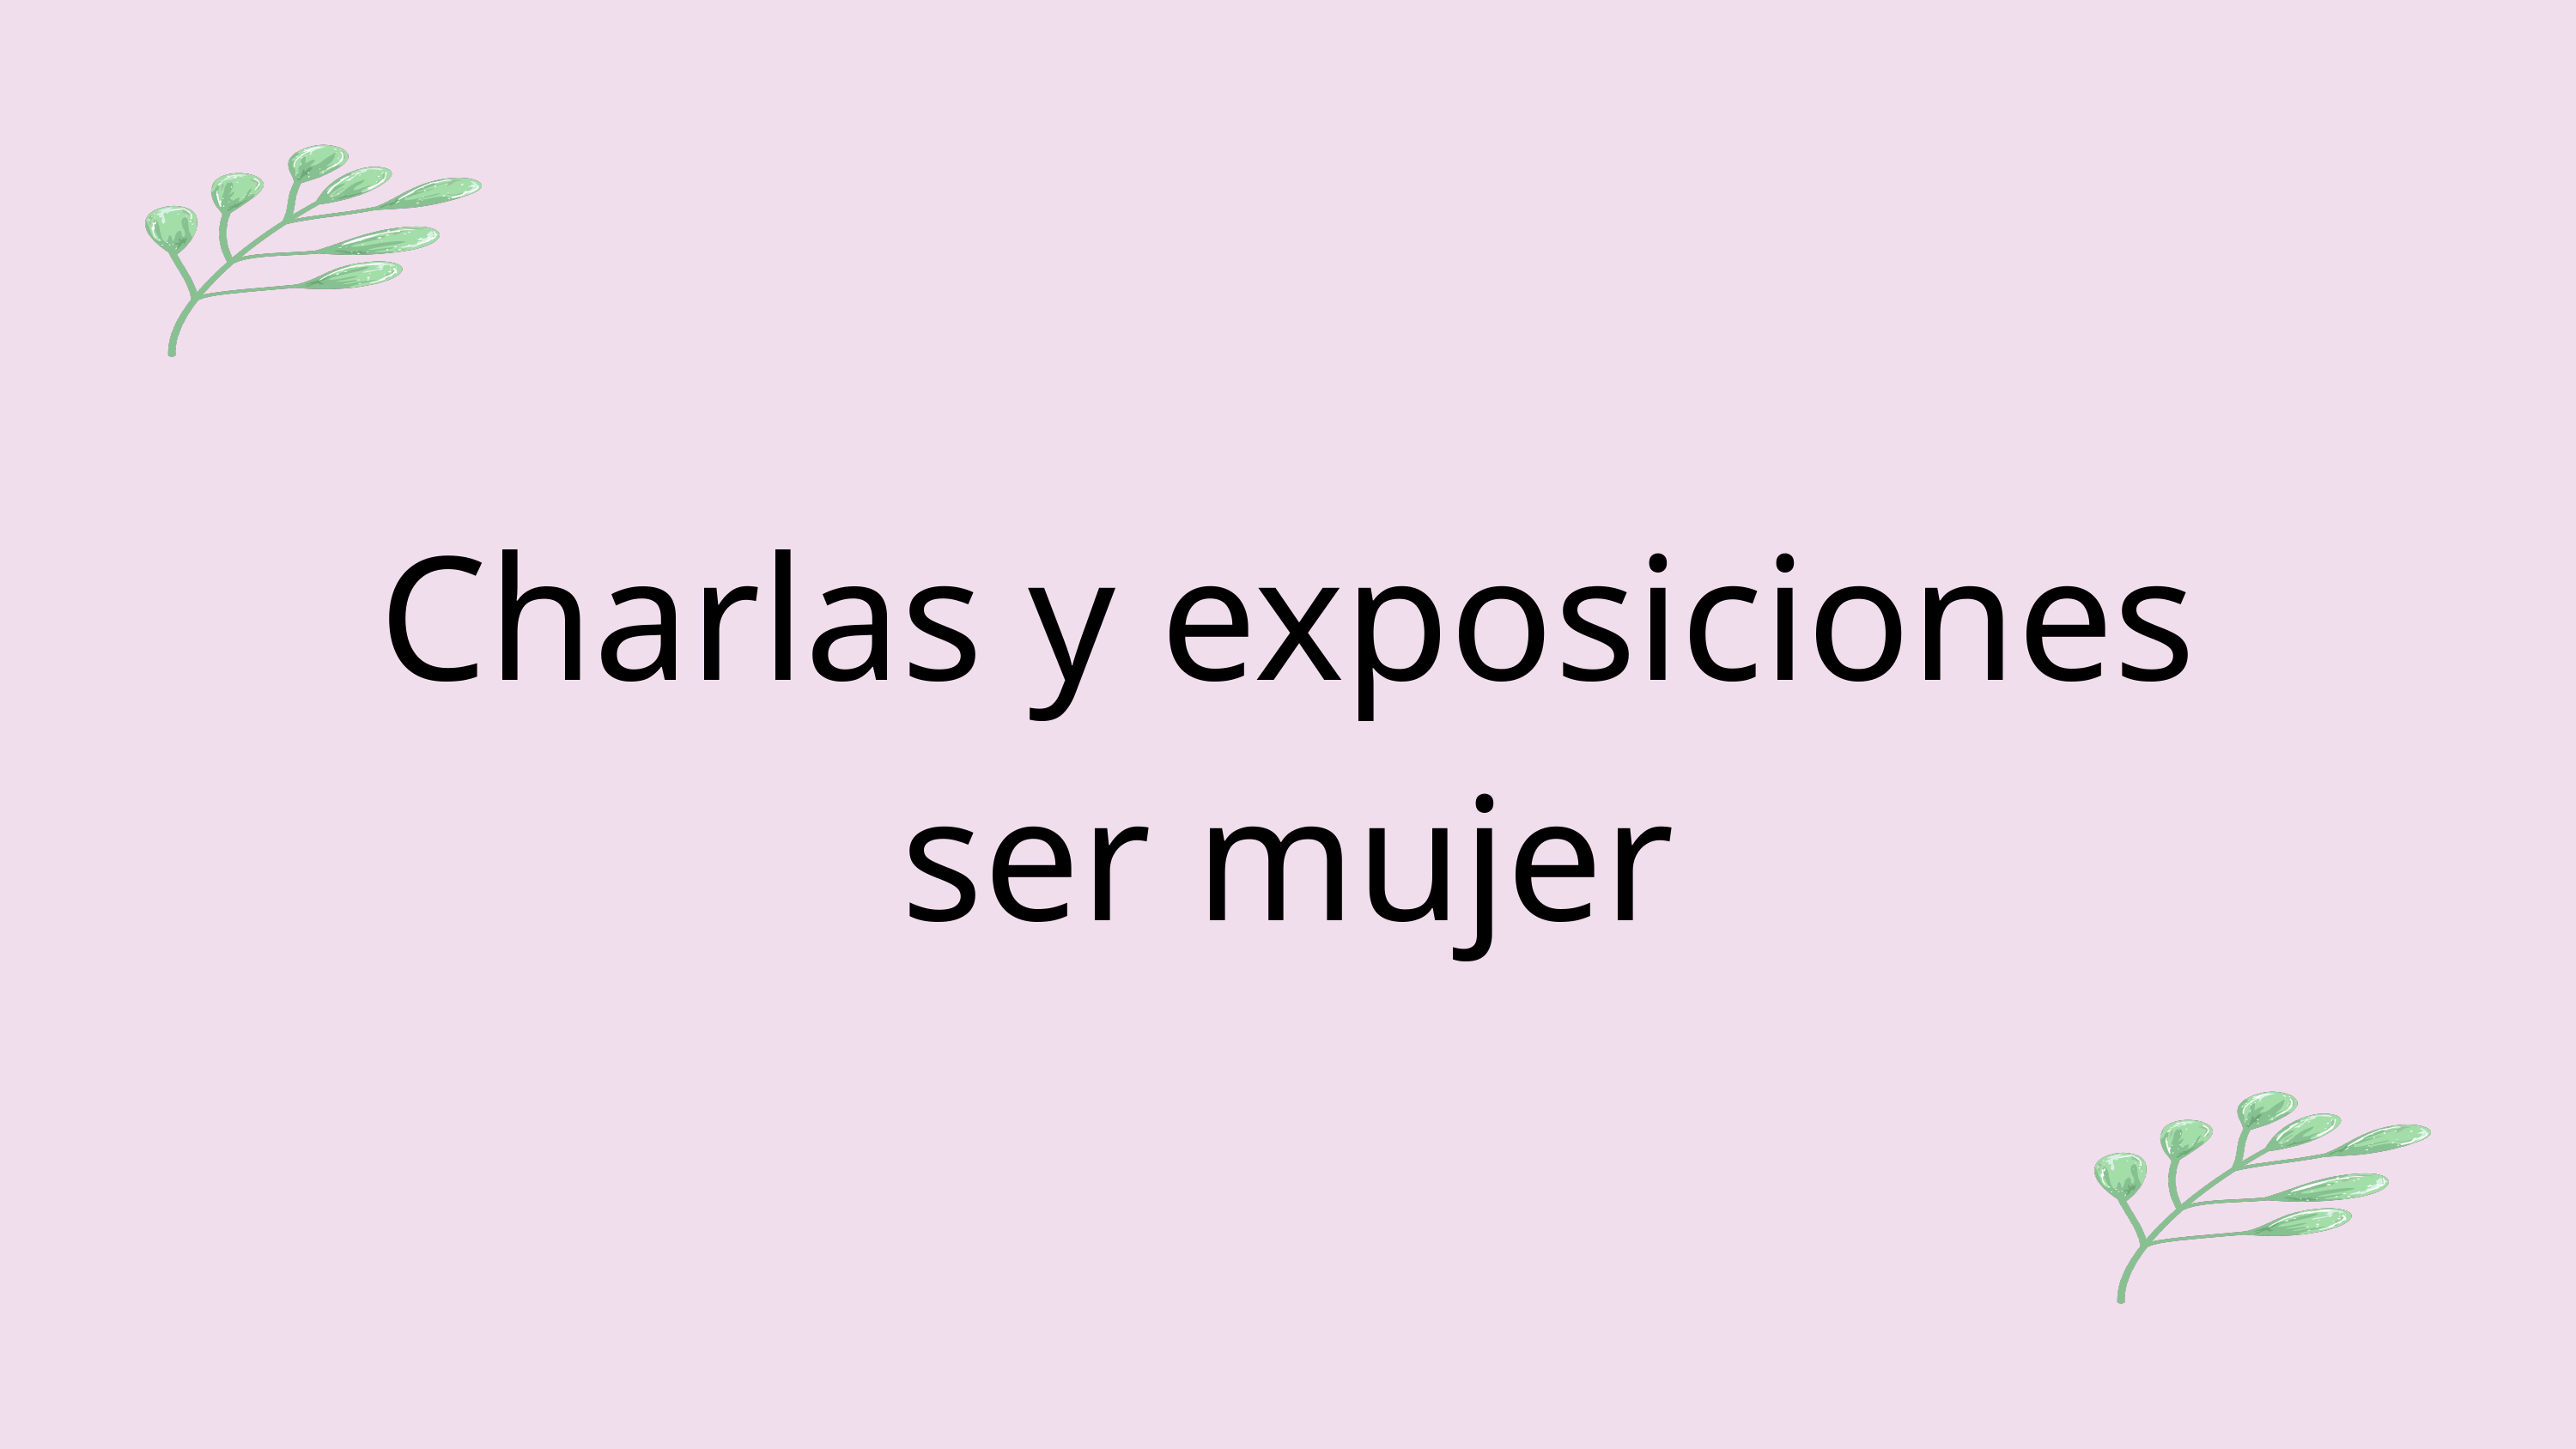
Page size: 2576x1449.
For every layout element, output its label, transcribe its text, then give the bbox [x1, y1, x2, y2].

text_box Charlas y exposiciones ser mujer [373, 474, 2203, 955]
text_box [2093, 1091, 2432, 1304]
text_box [144, 144, 483, 357]
